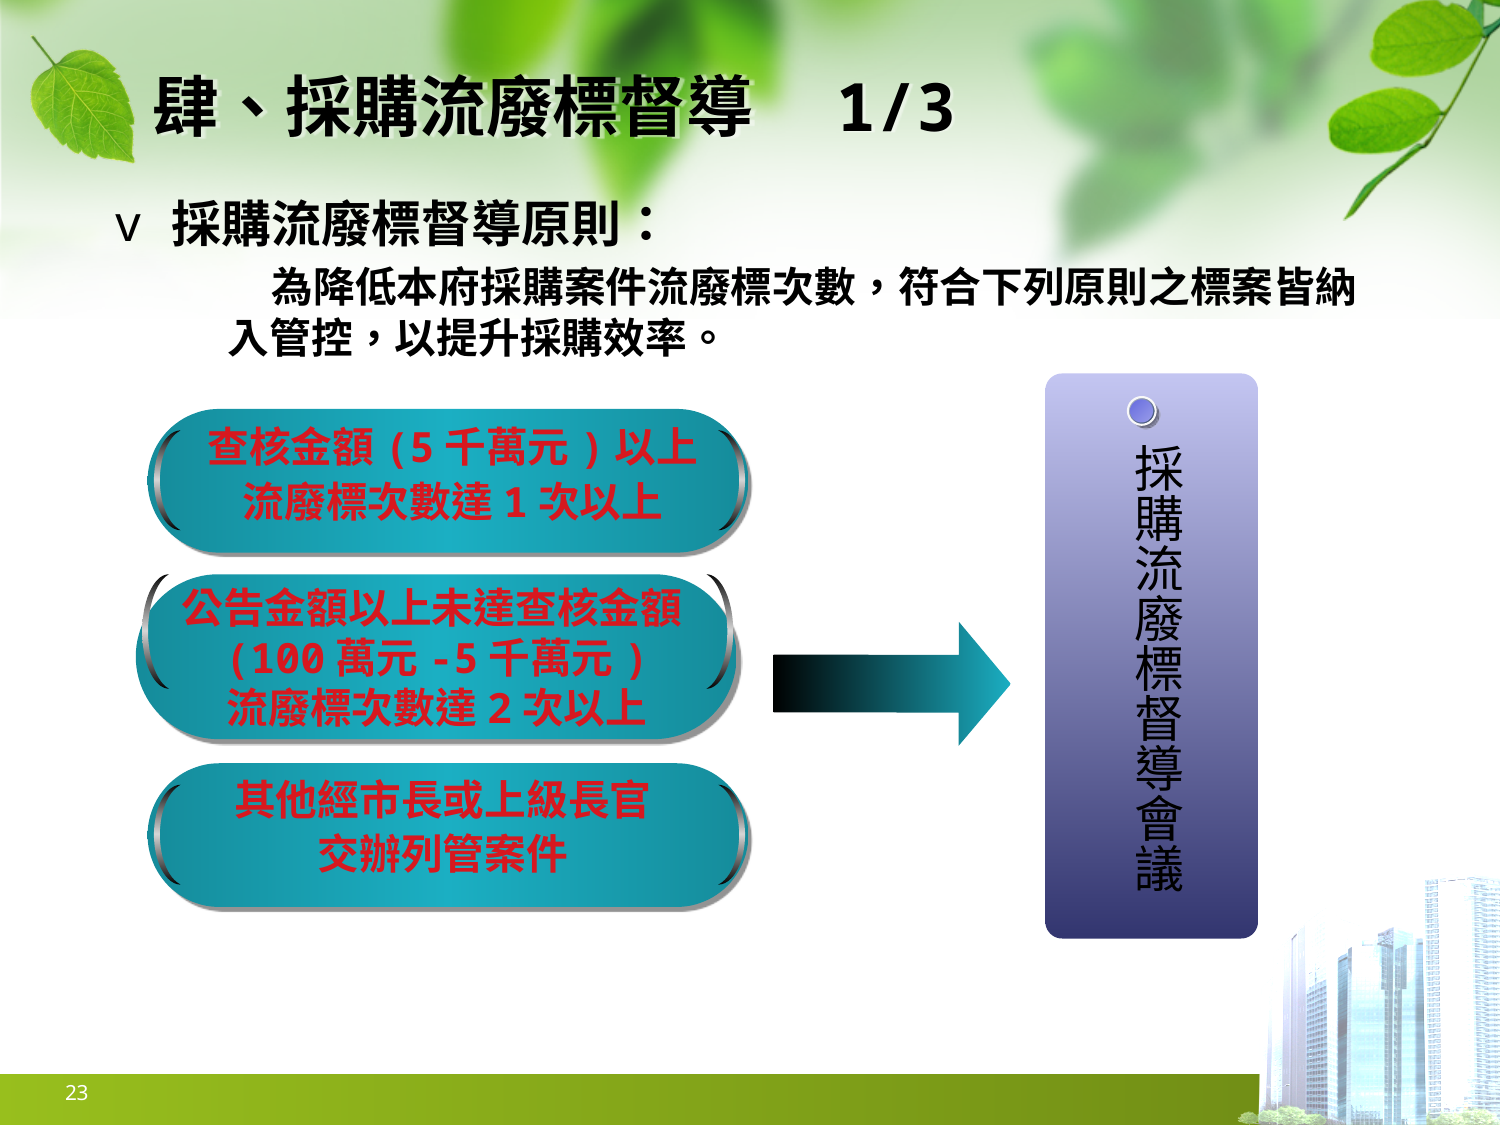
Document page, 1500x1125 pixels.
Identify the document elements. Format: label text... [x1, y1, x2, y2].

text_box [147, 430, 749, 553]
text_box [773, 621, 1011, 746]
text_box [171, 889, 725, 907]
text_box [650, 430, 673, 434]
text_box [166, 763, 749, 887]
text_box [147, 796, 159, 874]
text_box 23 [50, 1072, 138, 1113]
text_box [261, 430, 275, 434]
text_box [280, 430, 306, 434]
text_box [469, 430, 497, 434]
text_box 公告金額以上未達查核金額(100萬元-5千萬元) 流廢標次數達2次以上 [159, 574, 715, 786]
text_box [517, 430, 533, 434]
text_box [230, 430, 256, 434]
text_box [715, 577, 737, 713]
text_box [502, 430, 512, 434]
text_box 採購流廢標督導原則： 為降低本府採購案件流廢標次數，符合下列原則之標案皆納入管控，以提升採購效率。 [100, 184, 1412, 430]
text_box 採購流廢標督導會議 [1104, 430, 1196, 917]
text_box [1045, 430, 1258, 939]
text_box [625, 430, 645, 434]
text_box [563, 430, 620, 434]
text_box [365, 430, 456, 434]
text_box [135, 578, 159, 714]
text_box 其他經市長或上級長官 交辦列管案件 [159, 786, 727, 889]
text_box [315, 430, 341, 434]
text_box 查核金額(5千萬元)以上 流廢標次數達1次以上 [181, 434, 725, 534]
title 肆、採購流廢標督導 1/3 [137, 57, 1325, 150]
